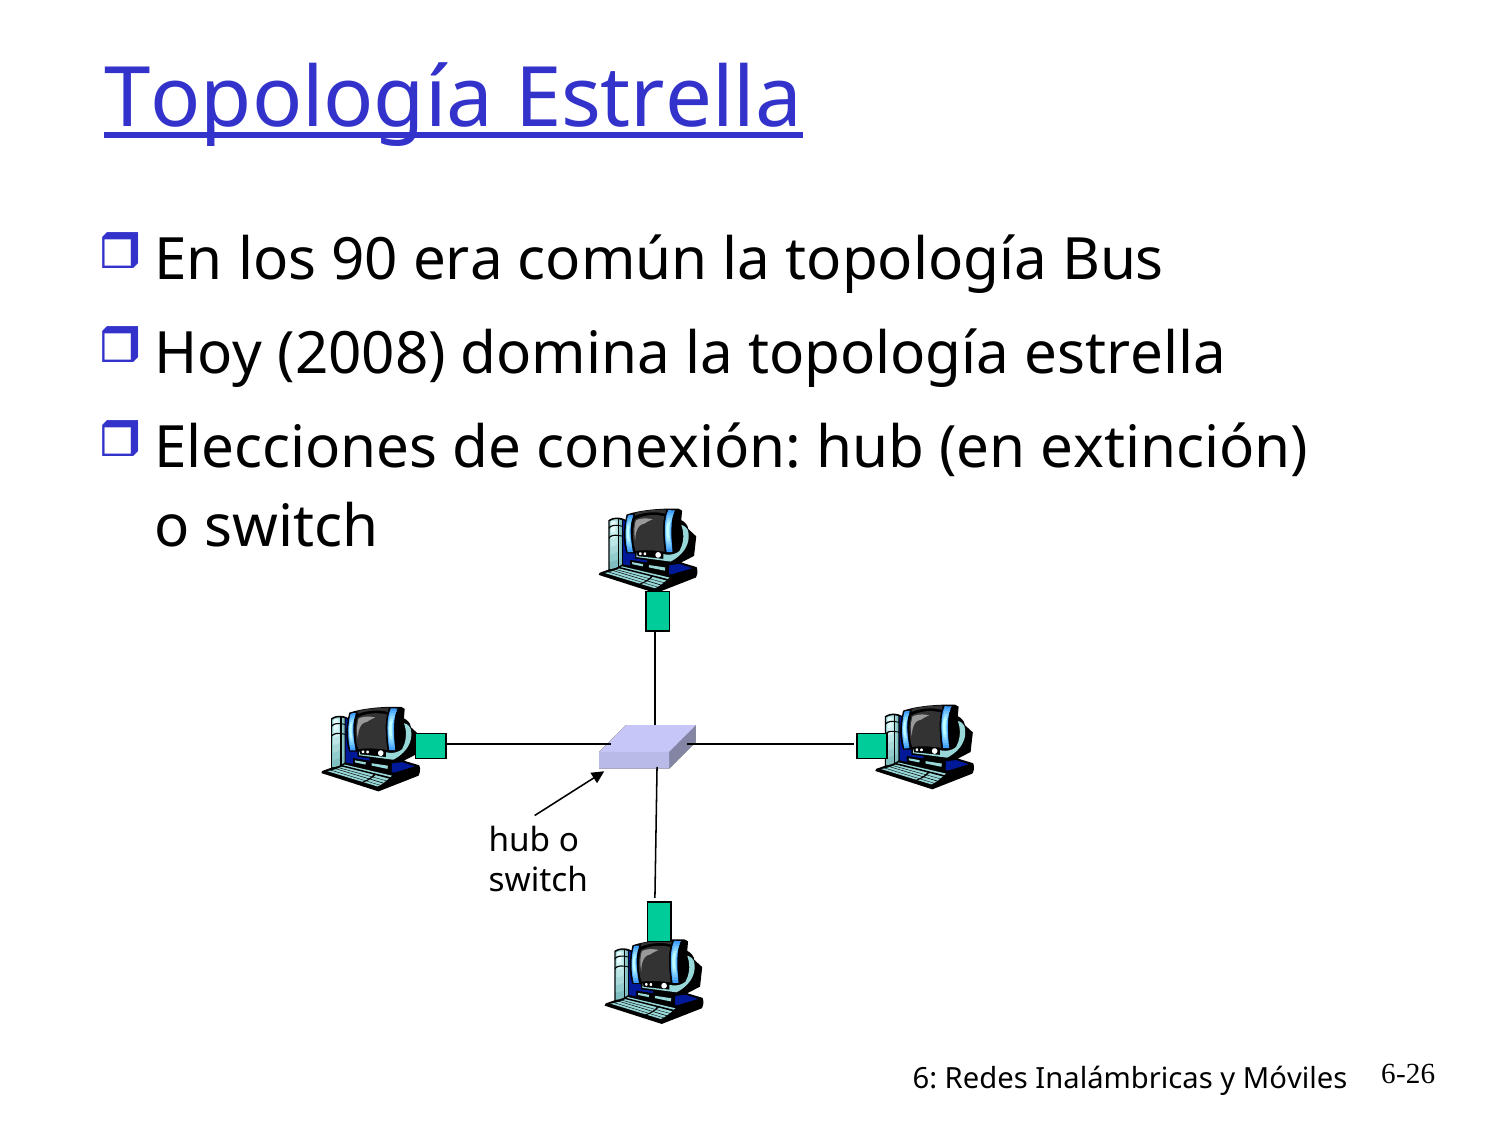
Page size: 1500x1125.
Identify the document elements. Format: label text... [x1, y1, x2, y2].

picture [598, 507, 699, 594]
list En los 90 era común la topología Bus Hoy (2008) domina la topología estrella Elecciones de conexión: hub (en extinción) o switch [83, 209, 1359, 526]
text_box hub o switch [474, 810, 604, 906]
text_box [599, 725, 695, 768]
text_box [647, 901, 672, 942]
title Topología Estrella [89, 0, 1365, 188]
picture [875, 703, 976, 790]
picture [604, 938, 705, 1024]
picture [321, 706, 422, 792]
text_box [645, 591, 655, 632]
